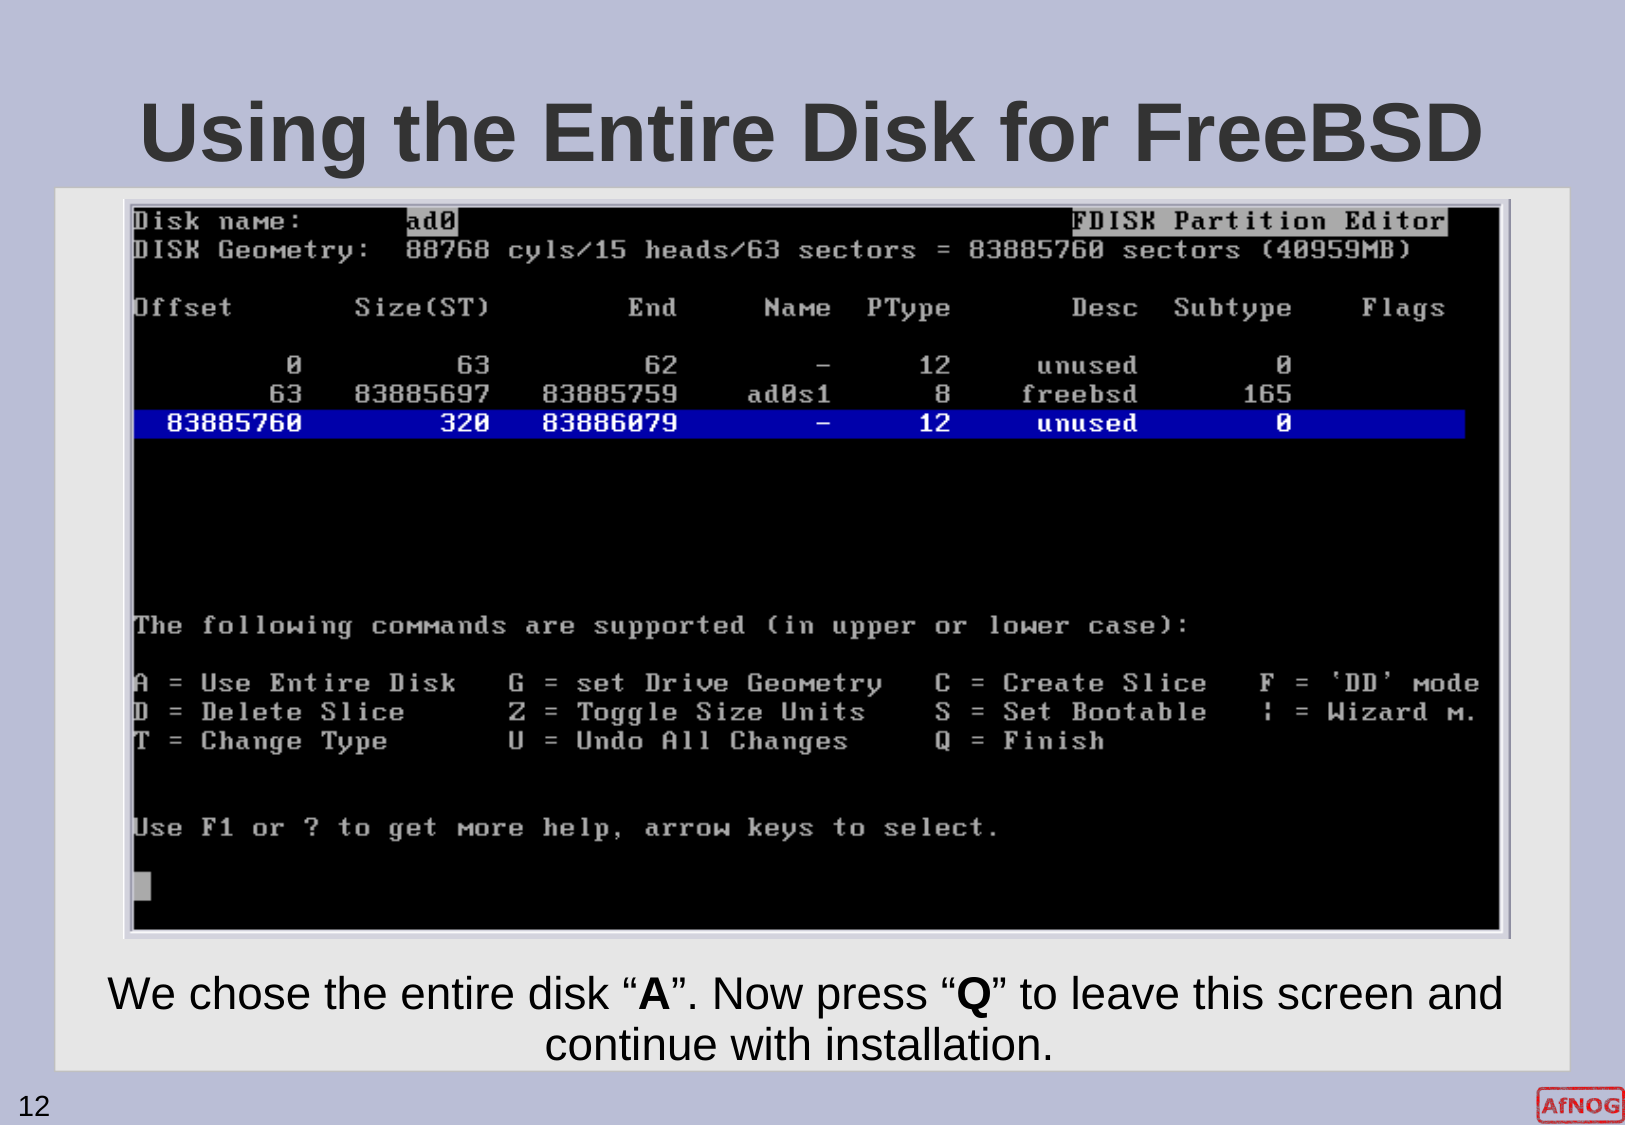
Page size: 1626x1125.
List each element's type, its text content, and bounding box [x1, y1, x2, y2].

picture [123, 199, 1511, 940]
text_box We chose the entire disk “A”. Now press “Q” to leave this screen and continue with installation. [82, 956, 1530, 1073]
picture [1535, 1085, 1626, 1125]
text_box Using the Entire Disk for FreeBSD [54, 44, 1571, 215]
